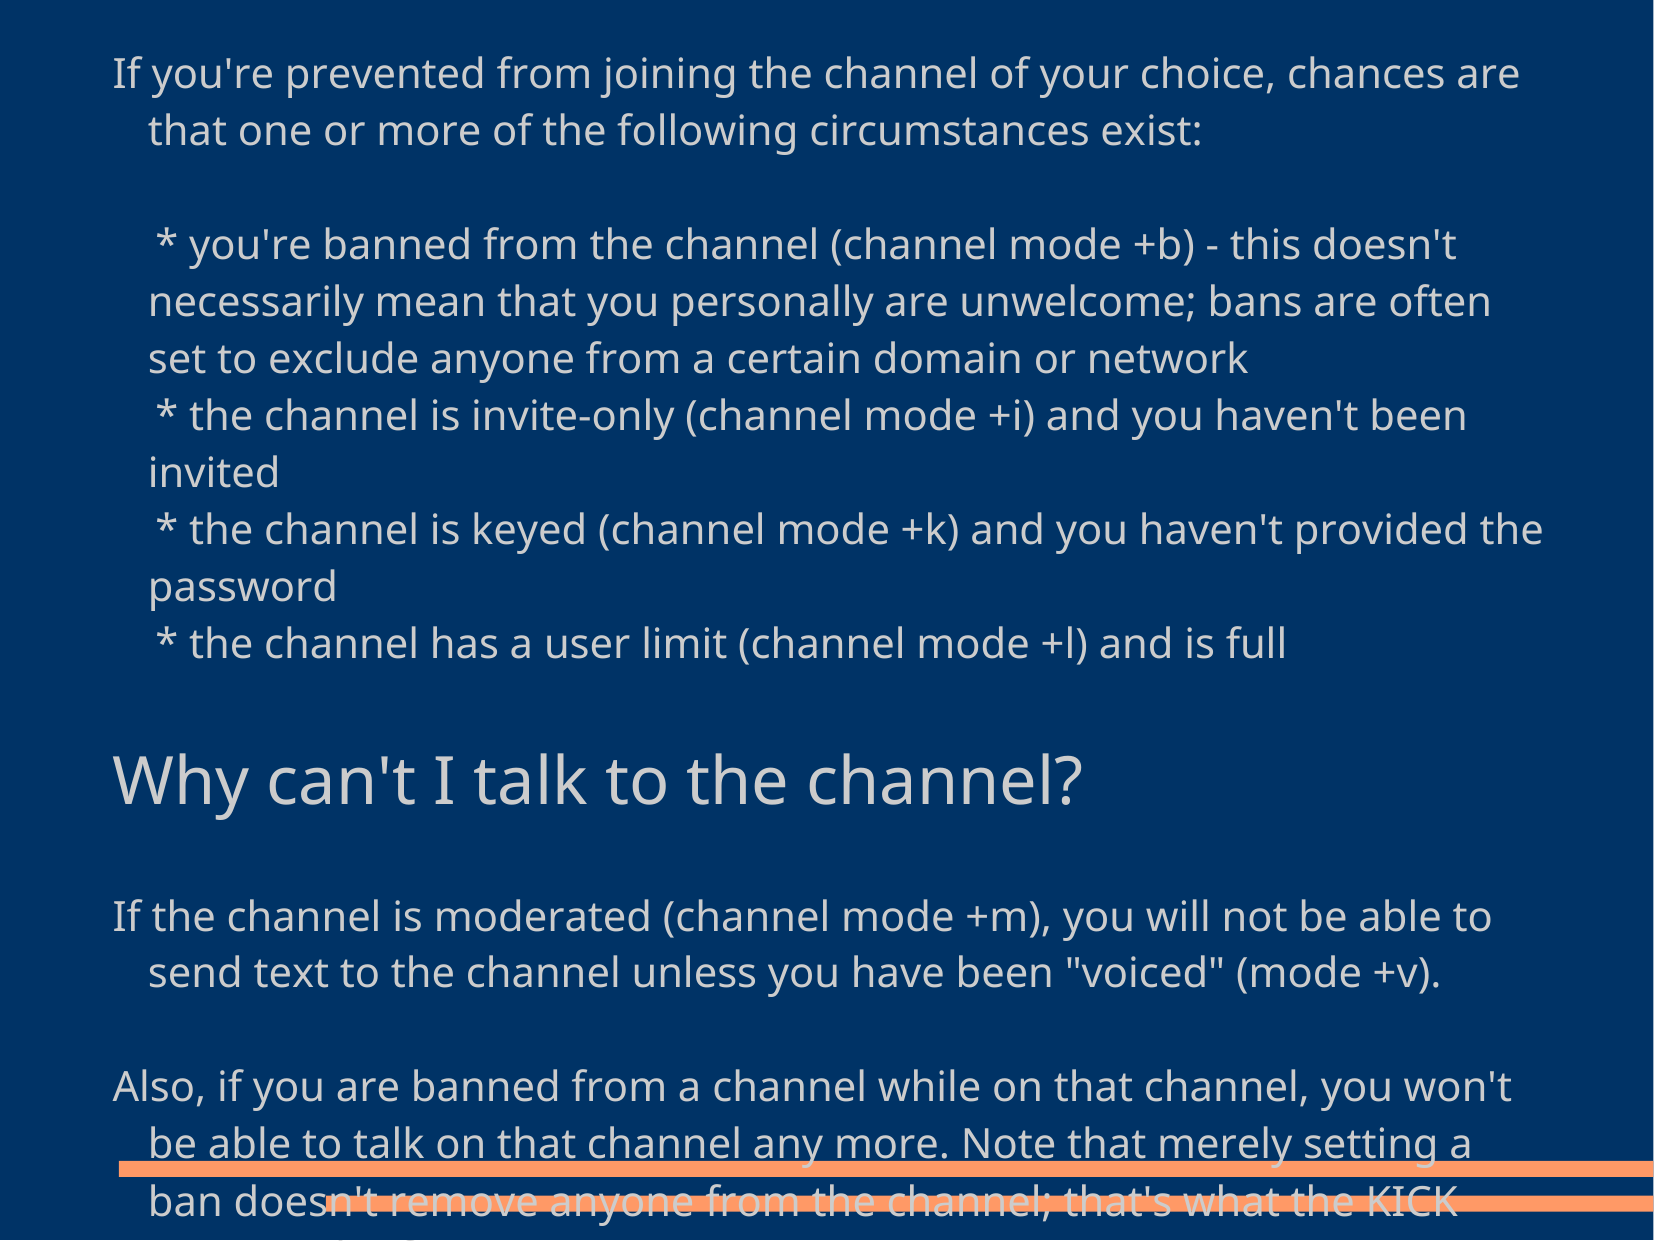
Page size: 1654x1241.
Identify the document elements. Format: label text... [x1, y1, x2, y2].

subtitle Why can't I join the channel of my choice? If you're prevented from joining the channel of your choice, chances are that one or more of the following circumstances exist: * you're banned from the channel (channel mode +b) - this doesn't necessarily mean that you personally are unwelcome; bans are often set to exclude anyone from a certain domain or network * the channel is invite-only (channel mode +i) and you haven't been invited * the channel is keyed (channel mode +k) and you haven't provided the password * the channel has a user limit (channel mode +l) and is full Why can't I talk to the channel? If the channel is moderated (channel mode +m), you will not be able to send text to the channel unless you have been "voiced" (mode +v). Also, if you are banned from a channel while on that channel, you won't be able to talk on that channel any more. Note that merely setting a ban doesn't remove anyone from the channel; that's what the KICK command is for. [112, 45, 1552, 1193]
